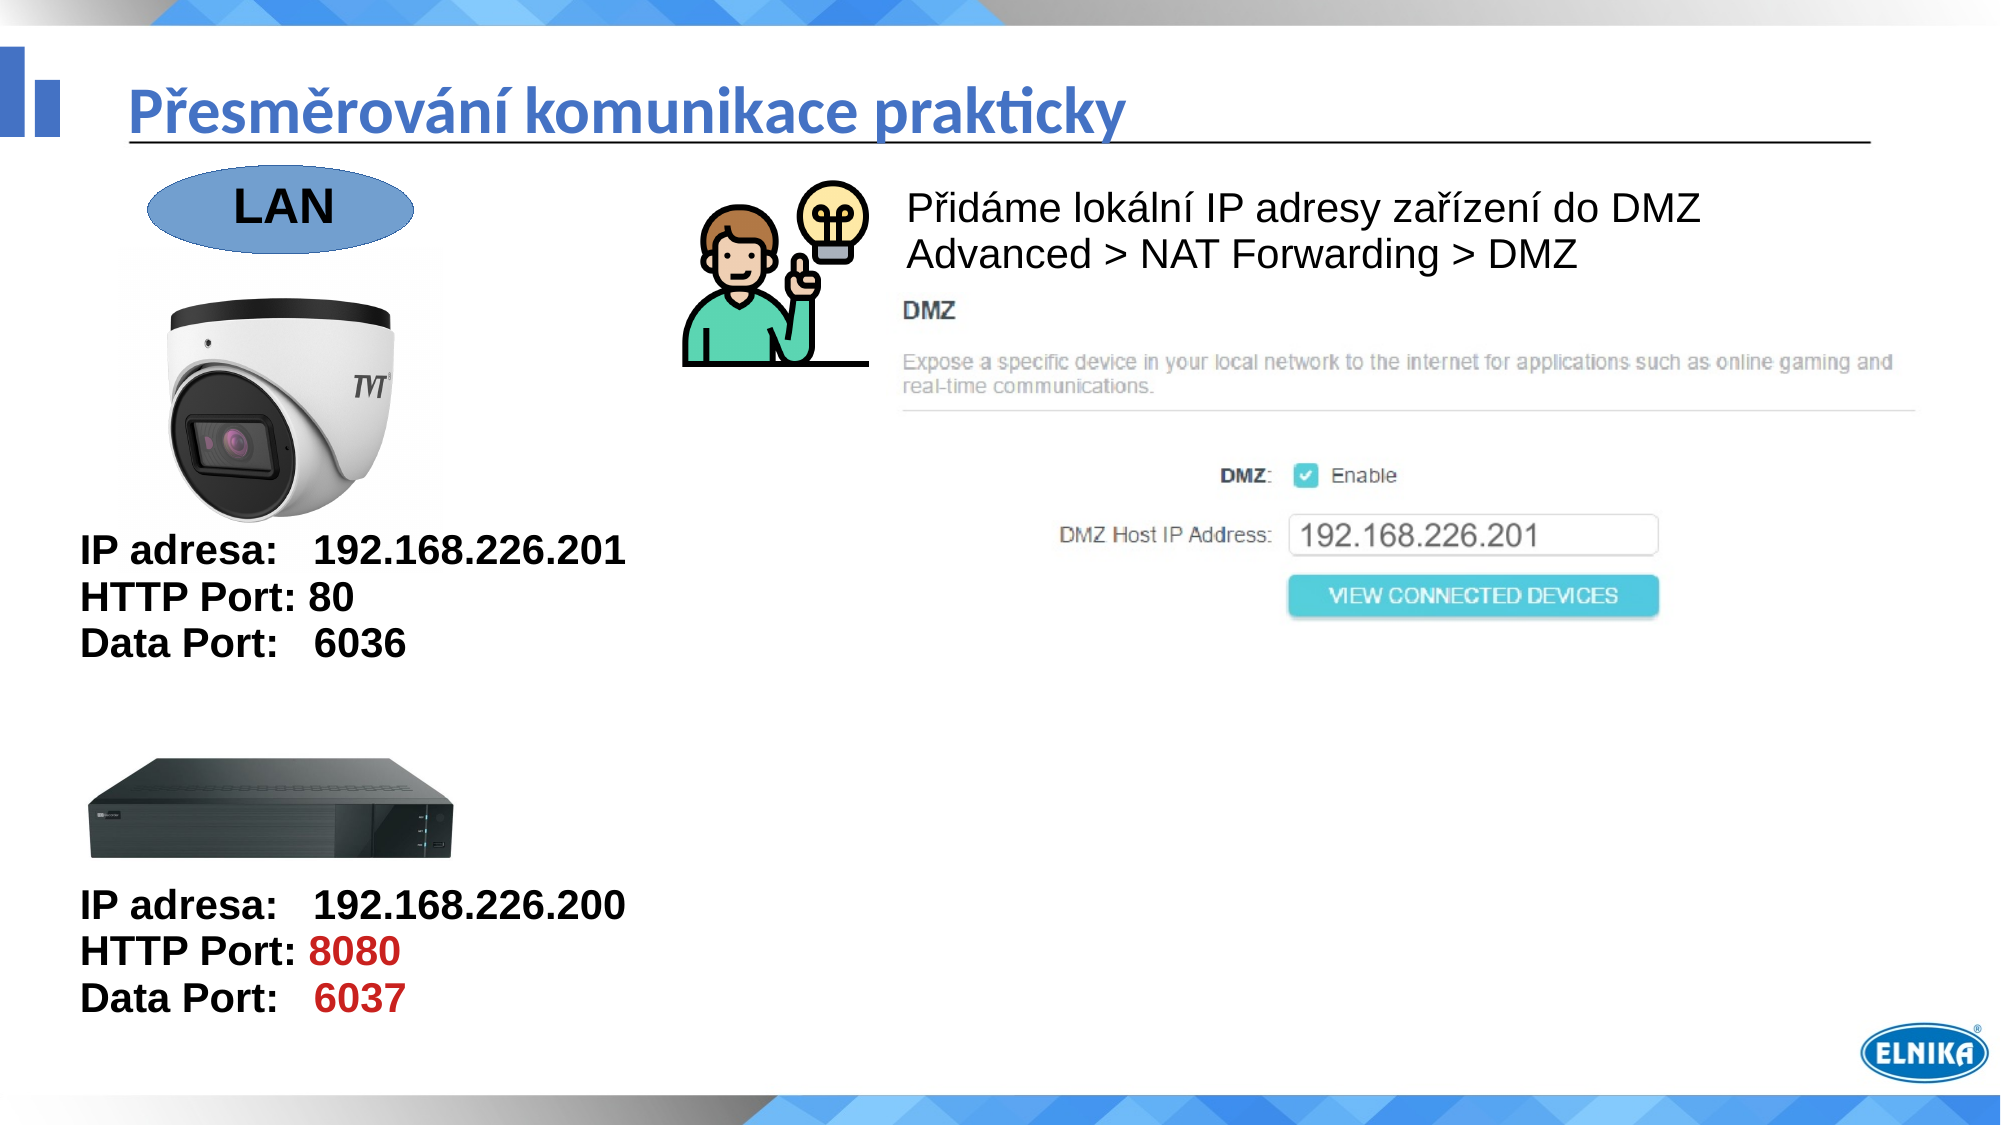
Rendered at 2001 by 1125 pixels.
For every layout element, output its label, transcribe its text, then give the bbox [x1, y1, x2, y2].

text_box Přidáme lokální IP adresy zařízení do DMZ Advanced > NAT Forwarding > DMZ [885, 171, 1920, 338]
text_box IP adresa: 192.168.226.200 HTTP Port: 8080 Data Port: 6037 [64, 874, 656, 1075]
text_box [147, 165, 369, 254]
text_box Přesměrování komunikace prakticky [78, 58, 1211, 154]
picture [0, 0, 2001, 1125]
text_box LAN [218, 171, 378, 243]
text_box IP adresa: 192.168.226.201 HTTP Port: 80 Data Port: 6036 [64, 519, 656, 721]
text_box [378, 179, 414, 240]
